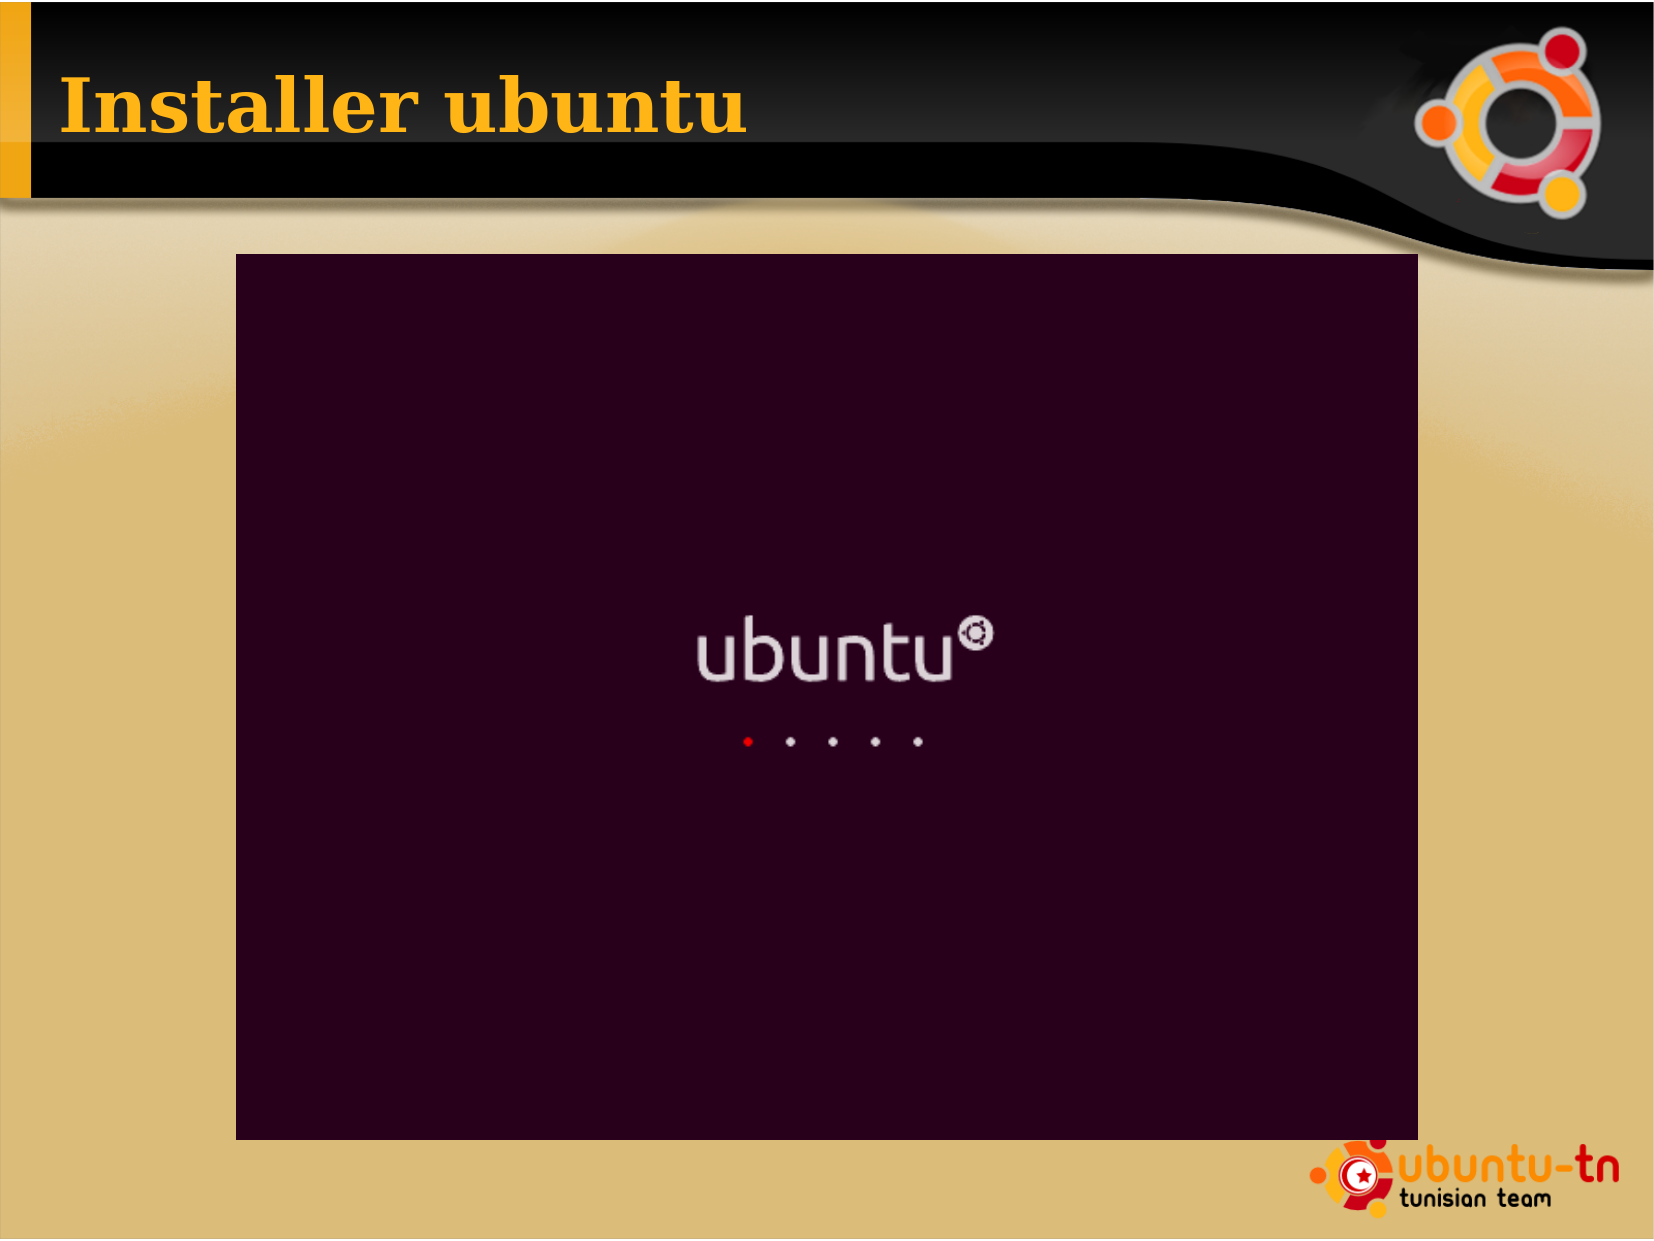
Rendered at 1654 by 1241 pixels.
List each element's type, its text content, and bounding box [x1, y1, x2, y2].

picture [0, 0, 1654, 1241]
title Installer ubuntu [59, 9, 1447, 202]
